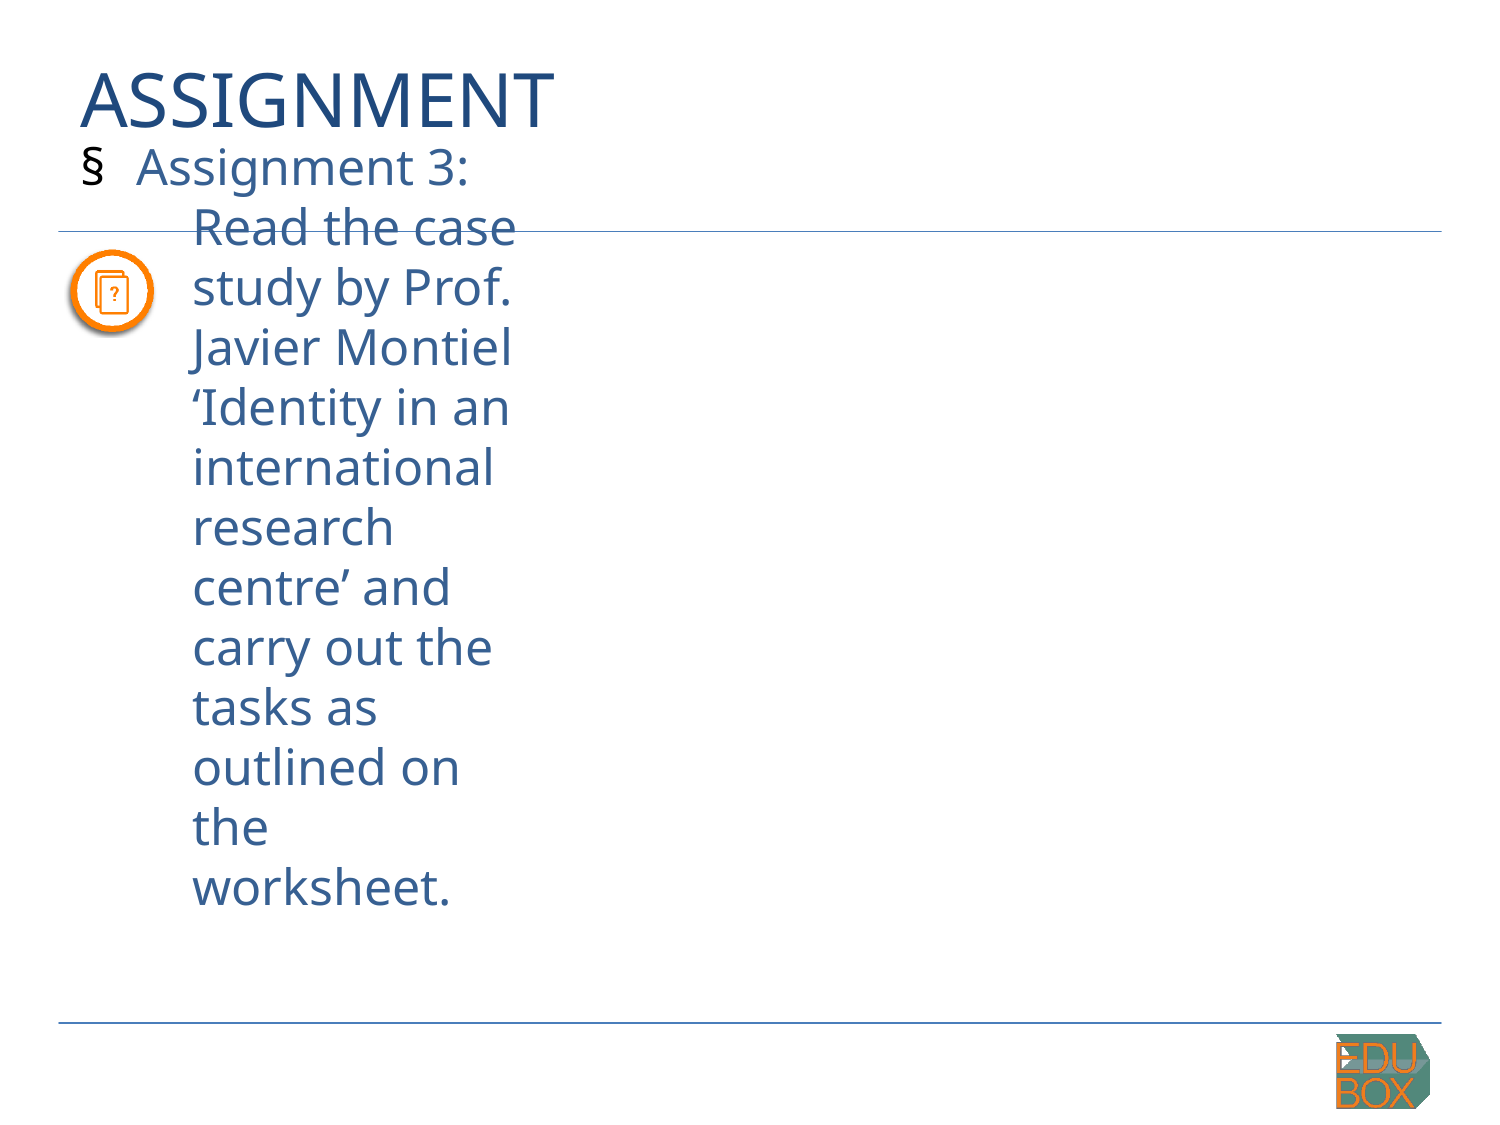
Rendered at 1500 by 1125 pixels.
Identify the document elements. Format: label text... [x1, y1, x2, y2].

list Assignment 3: Read the case study by Prof. Javier Montiel ‘Identity in an international research centre’ and carry out the tasks as outlined on the worksheet. [164, 243, 1417, 994]
picture [1328, 1028, 1437, 1114]
picture [64, 243, 160, 339]
title ASSIGNMENT [64, 42, 1040, 153]
